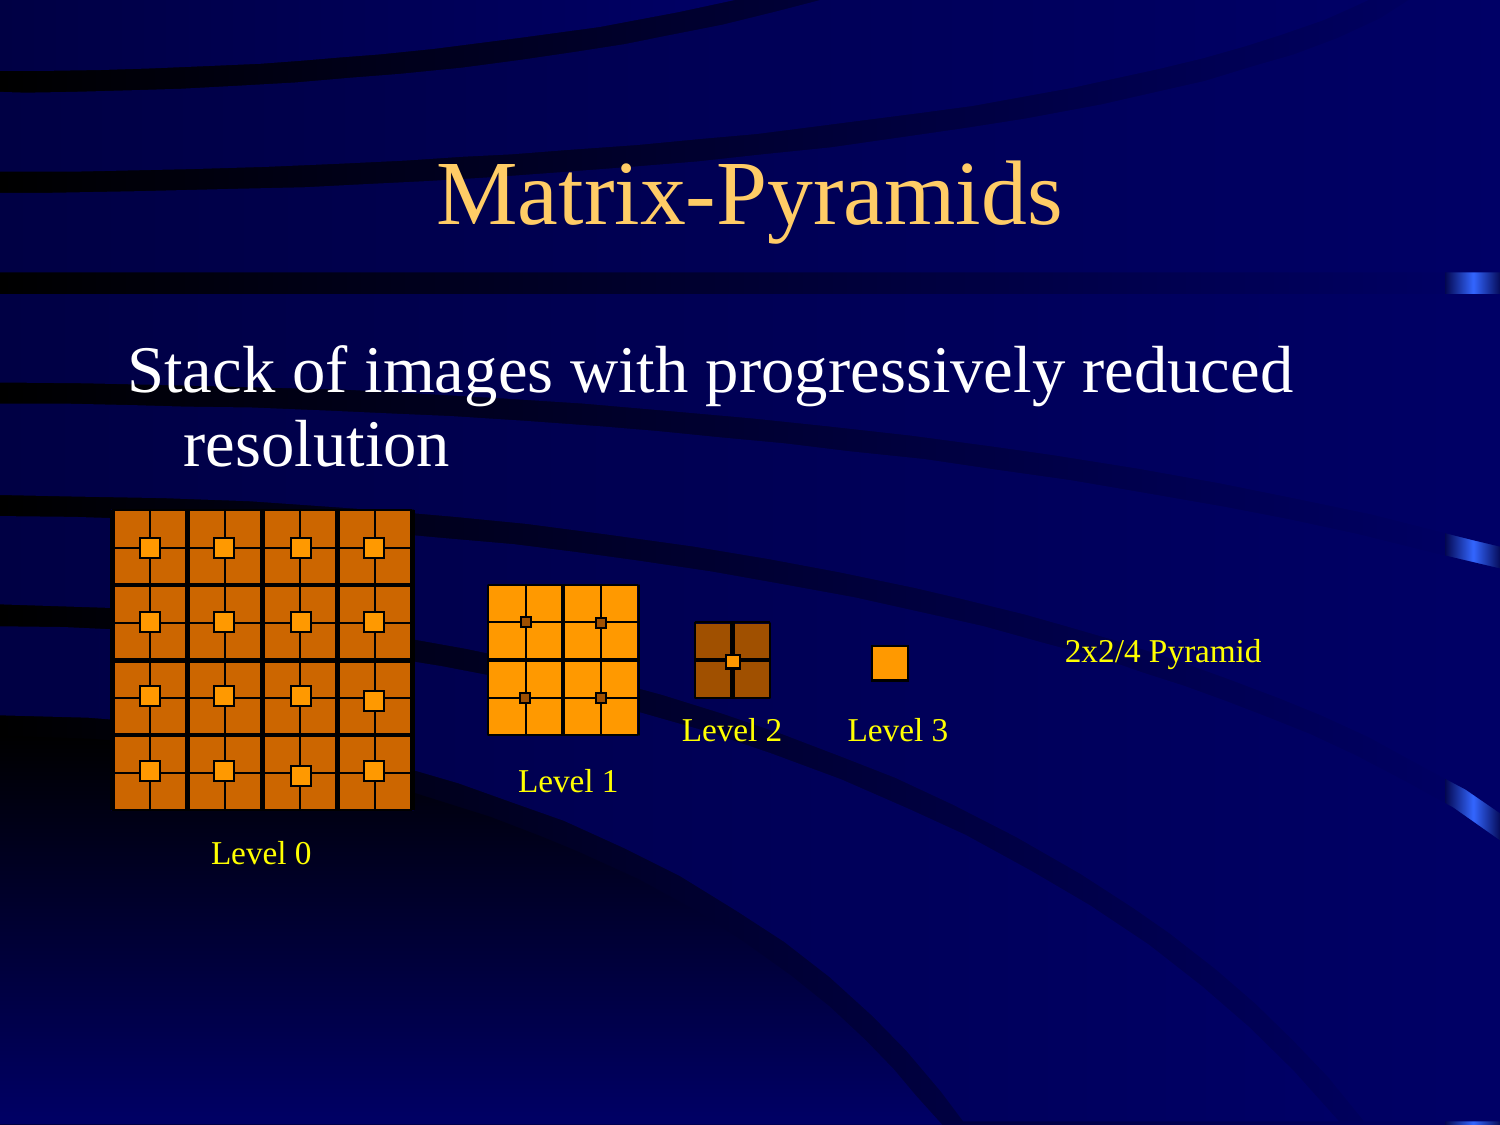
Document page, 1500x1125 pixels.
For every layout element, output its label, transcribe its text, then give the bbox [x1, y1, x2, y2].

text_box [190, 663, 260, 733]
text_box [340, 737, 410, 809]
text_box [265, 663, 335, 733]
text_box [340, 511, 410, 583]
text_box Level 0 [196, 826, 327, 880]
text_box [115, 737, 185, 809]
text_box [190, 511, 260, 583]
text_box [696, 623, 769, 697]
text_box [565, 586, 638, 658]
text_box [340, 663, 410, 733]
text_box 2x2/4 Pyramid [1049, 625, 1277, 678]
text_box [265, 511, 335, 583]
text_box [115, 511, 185, 583]
text_box [265, 737, 335, 809]
text_box Level 1 [503, 754, 634, 808]
text_box [872, 646, 908, 681]
text_box [265, 587, 335, 658]
text_box [115, 587, 185, 658]
text_box [340, 587, 410, 658]
text_box [190, 737, 260, 809]
text_box [190, 587, 260, 658]
list Stack of images with progressively reduced resolution [112, 324, 1388, 1001]
text_box [565, 662, 638, 734]
text_box [489, 586, 561, 658]
text_box [489, 662, 561, 734]
text_box [115, 663, 185, 733]
text_box Level 3 [832, 703, 964, 757]
text_box Level 2 [667, 703, 798, 757]
title Matrix-Pyramids [112, 99, 1388, 288]
